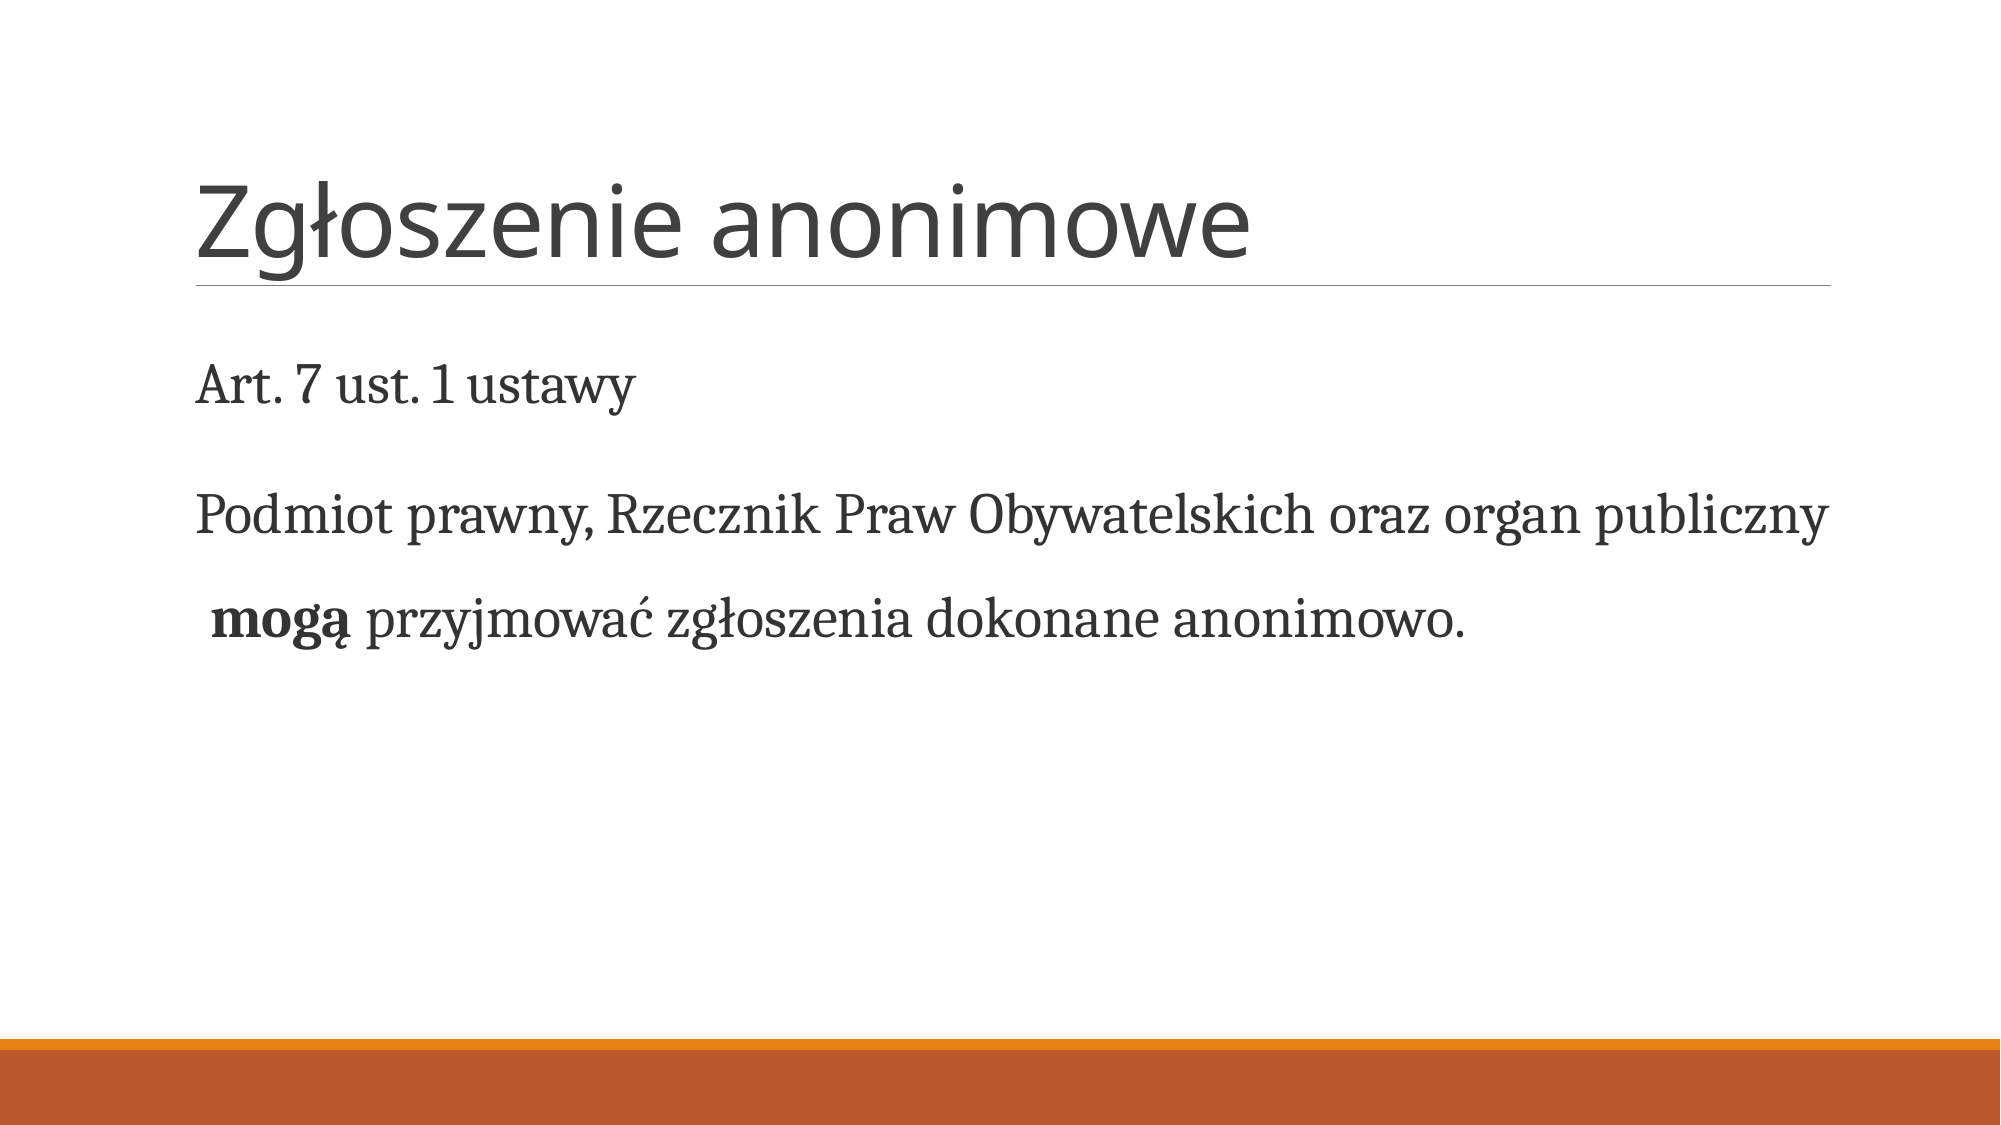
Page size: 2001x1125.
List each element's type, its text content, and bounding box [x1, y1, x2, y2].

list Art. 7 ust. 1 ustawy Podmiot prawny, Rzecznik Praw Obywatelskich oraz organ publiczny mogą przyjmować zgłoszenia dokonane anonimowo. [180, 302, 1831, 963]
title Zgłoszenie anonimowe [180, 47, 1831, 286]
